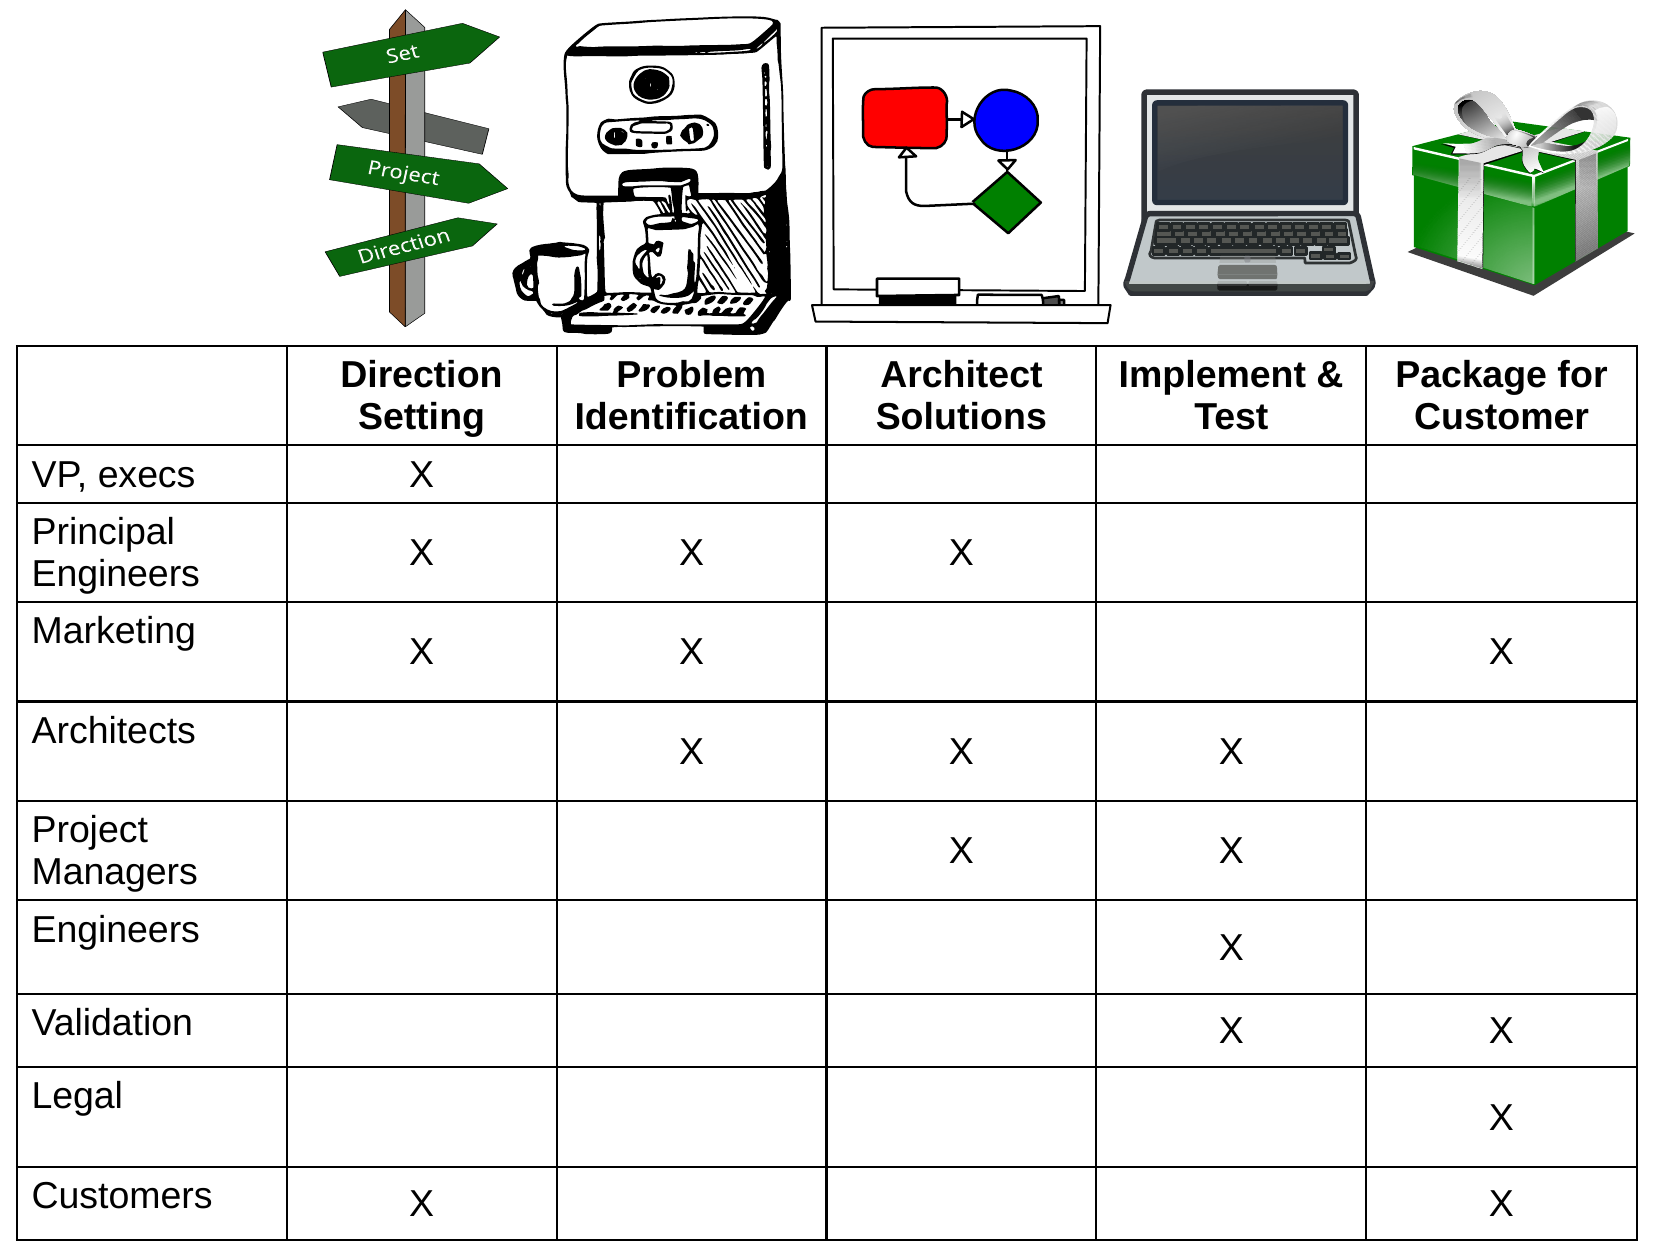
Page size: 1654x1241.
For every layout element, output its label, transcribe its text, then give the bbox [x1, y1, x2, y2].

table_cell [1367, 802, 1636, 899]
table_cell [828, 1168, 1095, 1239]
table_cell X [558, 504, 825, 601]
table_cell Engineers [18, 901, 286, 993]
table_cell [828, 603, 1095, 700]
table_cell X [288, 603, 556, 700]
table_cell [1097, 446, 1365, 502]
table_cell X [828, 802, 1095, 899]
table_cell [1367, 703, 1636, 800]
table_cell [1367, 901, 1636, 993]
table_cell [828, 1068, 1095, 1166]
table_cell X [1367, 1068, 1636, 1166]
table_cell X [288, 446, 556, 502]
table_cell Customers [18, 1168, 286, 1239]
table_cell [558, 1168, 825, 1239]
table_cell Legal [18, 1068, 286, 1166]
table_cell [828, 901, 1095, 993]
table_cell [1097, 1068, 1365, 1166]
table_cell X [1097, 802, 1365, 899]
table_cell [288, 703, 556, 800]
table_cell [828, 446, 1095, 502]
table_cell X [288, 504, 556, 601]
table_header Problem Identification [558, 347, 825, 444]
table_cell Principal Engineers [18, 504, 286, 601]
table_cell X [828, 703, 1095, 800]
table_cell X [1097, 995, 1365, 1066]
table_header [18, 347, 286, 444]
table_cell [558, 995, 825, 1066]
table_cell Architects [18, 703, 286, 800]
table_cell [558, 901, 825, 993]
table_cell X [1367, 995, 1636, 1066]
table_cell [828, 995, 1095, 1066]
table_cell VP, execs [18, 446, 286, 502]
table_cell [558, 1068, 825, 1166]
table_cell X [1097, 901, 1365, 993]
table_cell X [288, 1168, 556, 1239]
table_cell X [1367, 603, 1636, 700]
table_cell [288, 995, 556, 1066]
table_cell [558, 446, 825, 502]
picture [322, 9, 1376, 345]
table_cell Project Managers [18, 802, 286, 899]
table_cell X [558, 603, 825, 700]
table_cell [288, 1068, 556, 1166]
table_cell [288, 802, 556, 899]
table_header Architect Solutions [828, 347, 1095, 444]
table_header Package for Customer [1367, 347, 1636, 444]
table_header Implement & Test [1097, 347, 1365, 444]
table_cell X [1367, 1168, 1636, 1239]
table_cell [288, 901, 556, 993]
picture [1407, 90, 1635, 296]
table_cell X [828, 504, 1095, 601]
table_cell [1097, 603, 1365, 700]
table_cell [1367, 504, 1636, 601]
table_cell Marketing [18, 603, 286, 700]
table_cell [1367, 446, 1636, 502]
table_cell X [558, 703, 825, 800]
table_cell Validation [18, 995, 286, 1066]
table_cell [558, 802, 825, 899]
table_cell [1097, 1168, 1365, 1239]
table_header Direction Setting [288, 347, 556, 444]
table_cell X [1097, 703, 1365, 800]
table_cell [1097, 504, 1365, 601]
